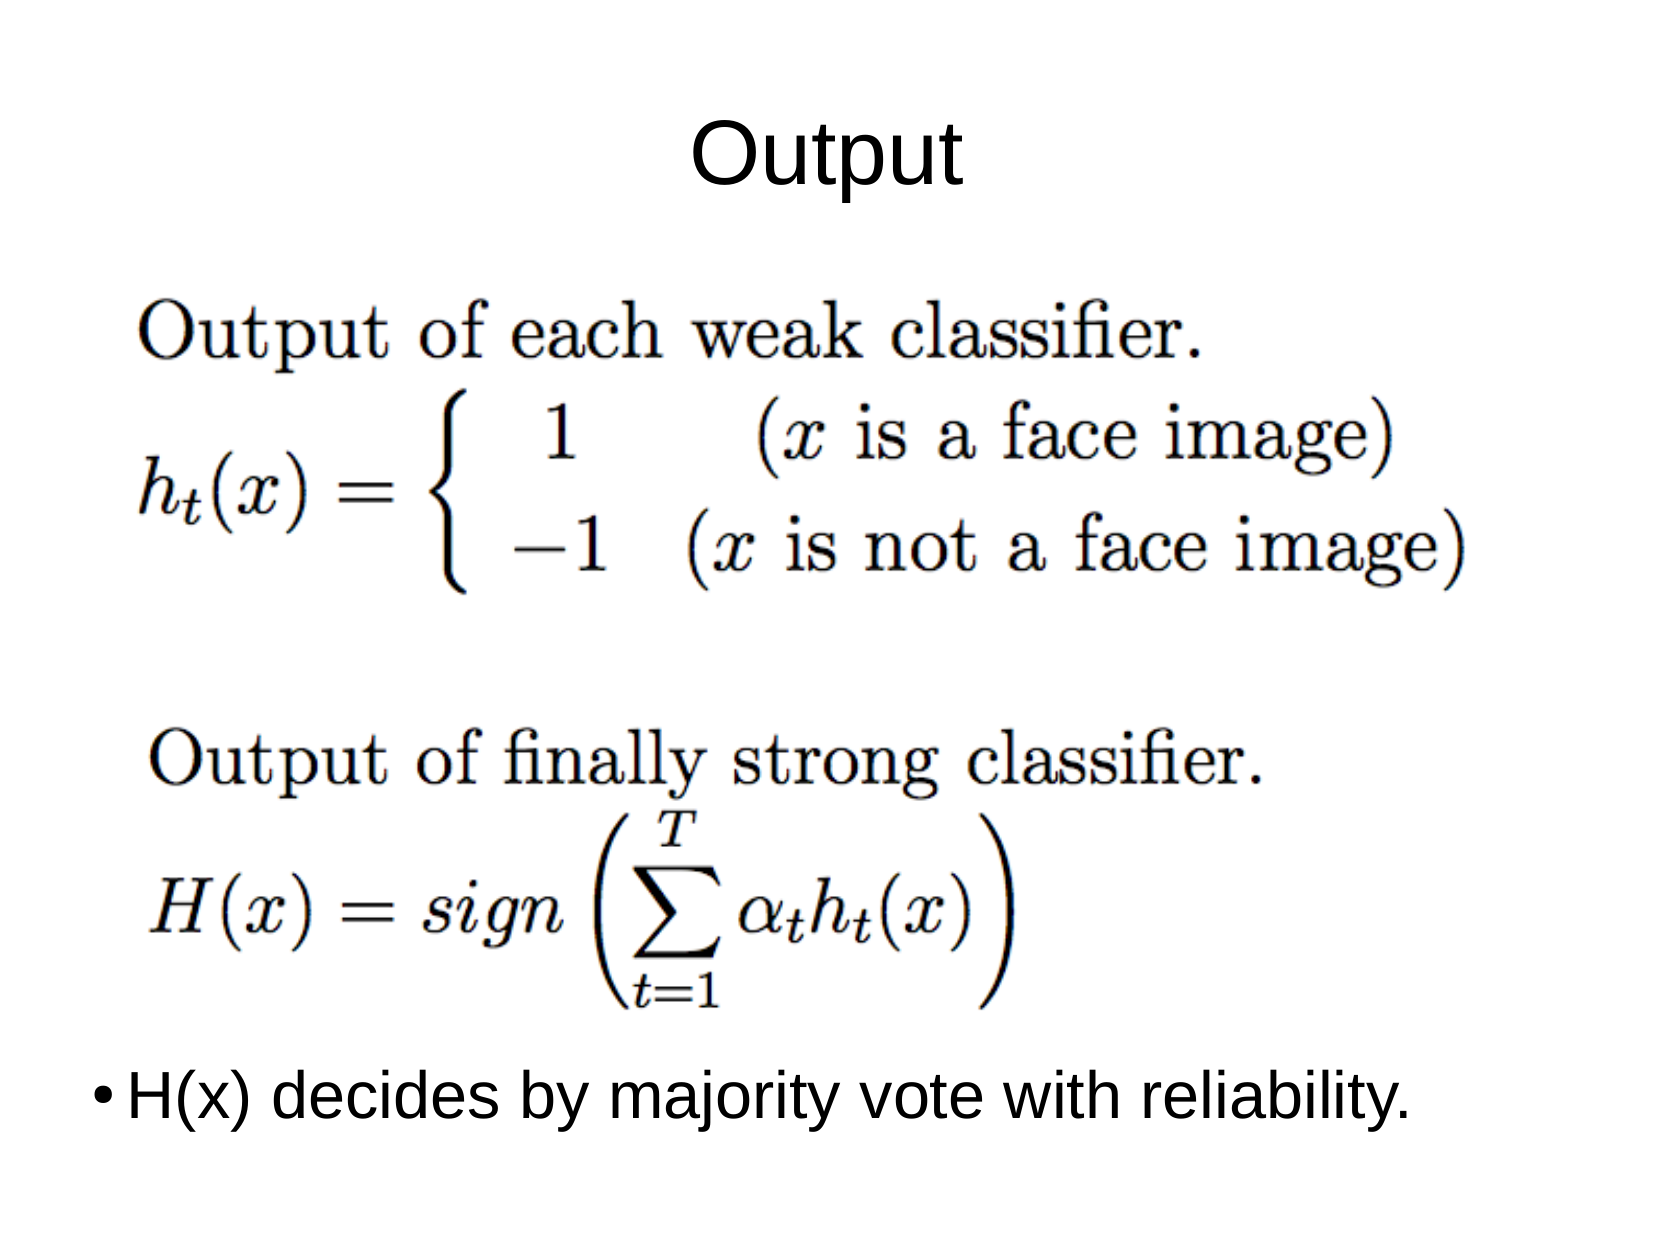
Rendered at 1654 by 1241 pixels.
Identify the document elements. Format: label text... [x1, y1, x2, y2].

picture [92, 255, 1548, 626]
text_box H(x) decides by majority vote with reliability. [76, 1051, 1595, 1141]
picture [76, 688, 1371, 1051]
title Output [82, 49, 1571, 257]
